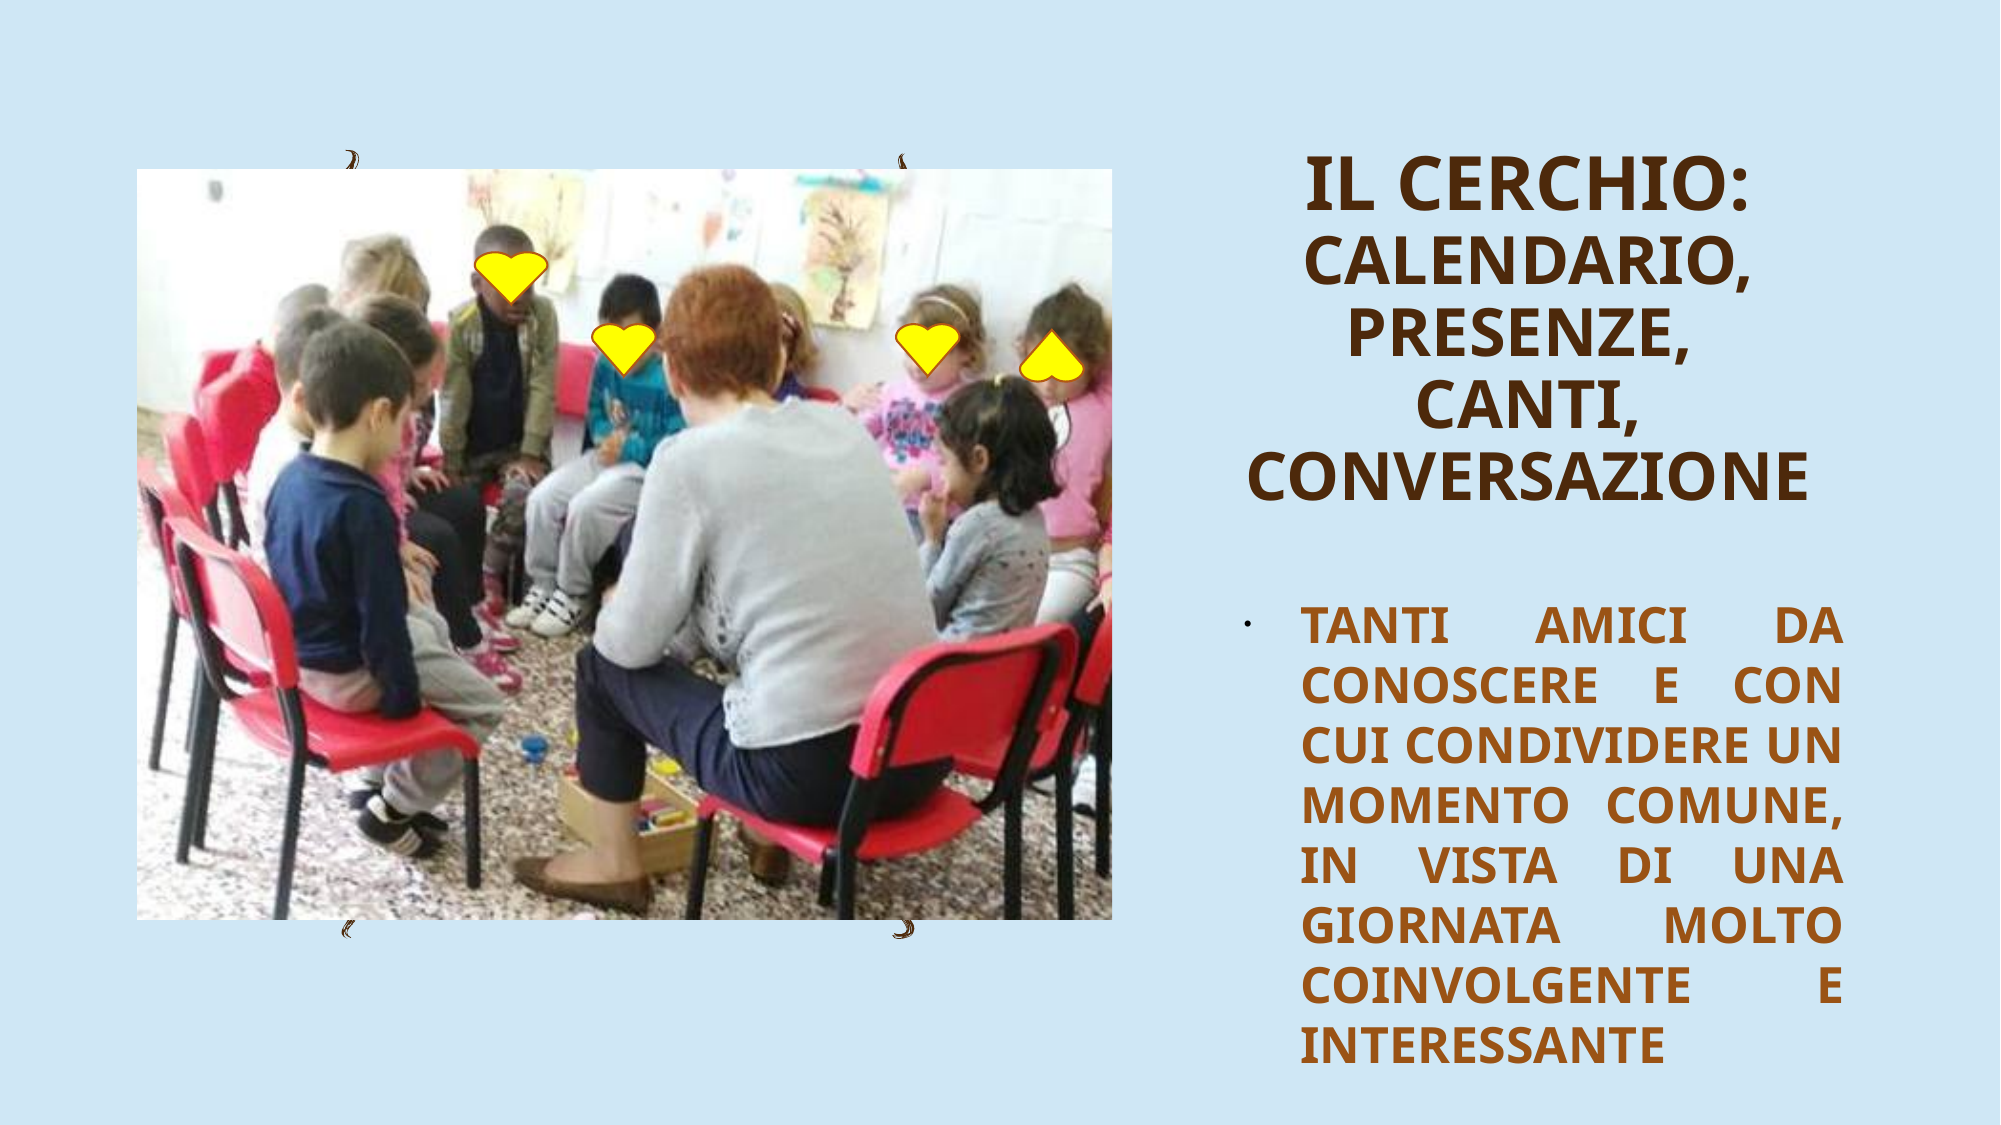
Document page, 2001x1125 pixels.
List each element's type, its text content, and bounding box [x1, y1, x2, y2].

text_box [474, 252, 548, 305]
picture [137, 169, 1113, 920]
text_box [896, 324, 960, 377]
title IL CERCHIO: CALENDARIO, PRESENZE, CANTI, CONVERSAZIONE [1169, 138, 1887, 615]
text_box [592, 324, 656, 377]
text_box [1020, 329, 1084, 382]
list TANTI AMICI DA CONOSCERE E CON CUI CONDIVIDERE UN MOMENTO COMUNE, IN VISTA DI UNA GIORNATA MOLTO COINVOLGENTE E INTERESSANTE [1229, 585, 1860, 940]
